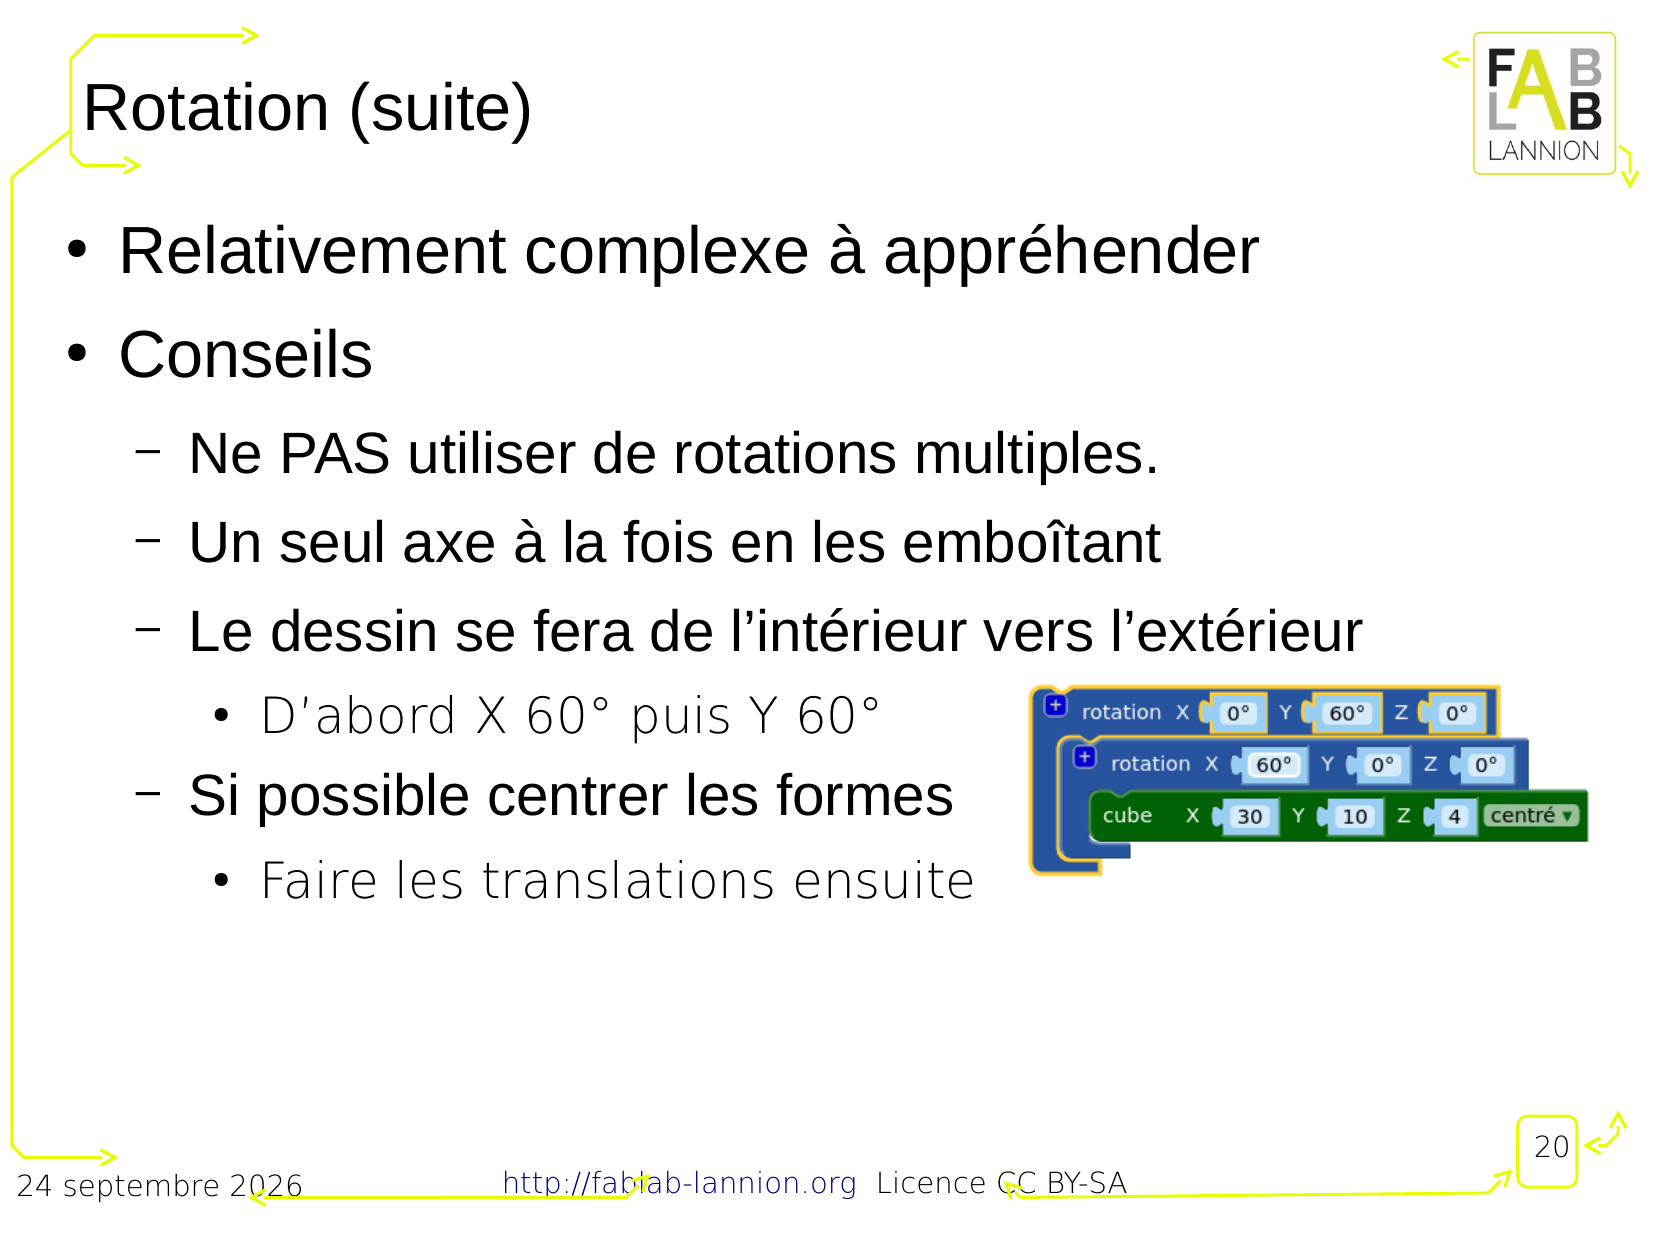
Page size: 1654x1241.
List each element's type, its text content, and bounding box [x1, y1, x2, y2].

picture [1536, 644, 1647, 934]
title Rotation (suite) [82, 49, 1441, 166]
list Relativement complexe à appréhender Conseils Ne PAS utiliser de rotations multiples. Un seul axe à la fois en les emboîtant Le dessin se fera de l’intérieur vers l’extérieur D’abord X 60° puis Y 60° Si possible centrer les formes Faire les translations ensuite [47, 212, 1536, 1075]
picture [1470, 29, 1619, 178]
